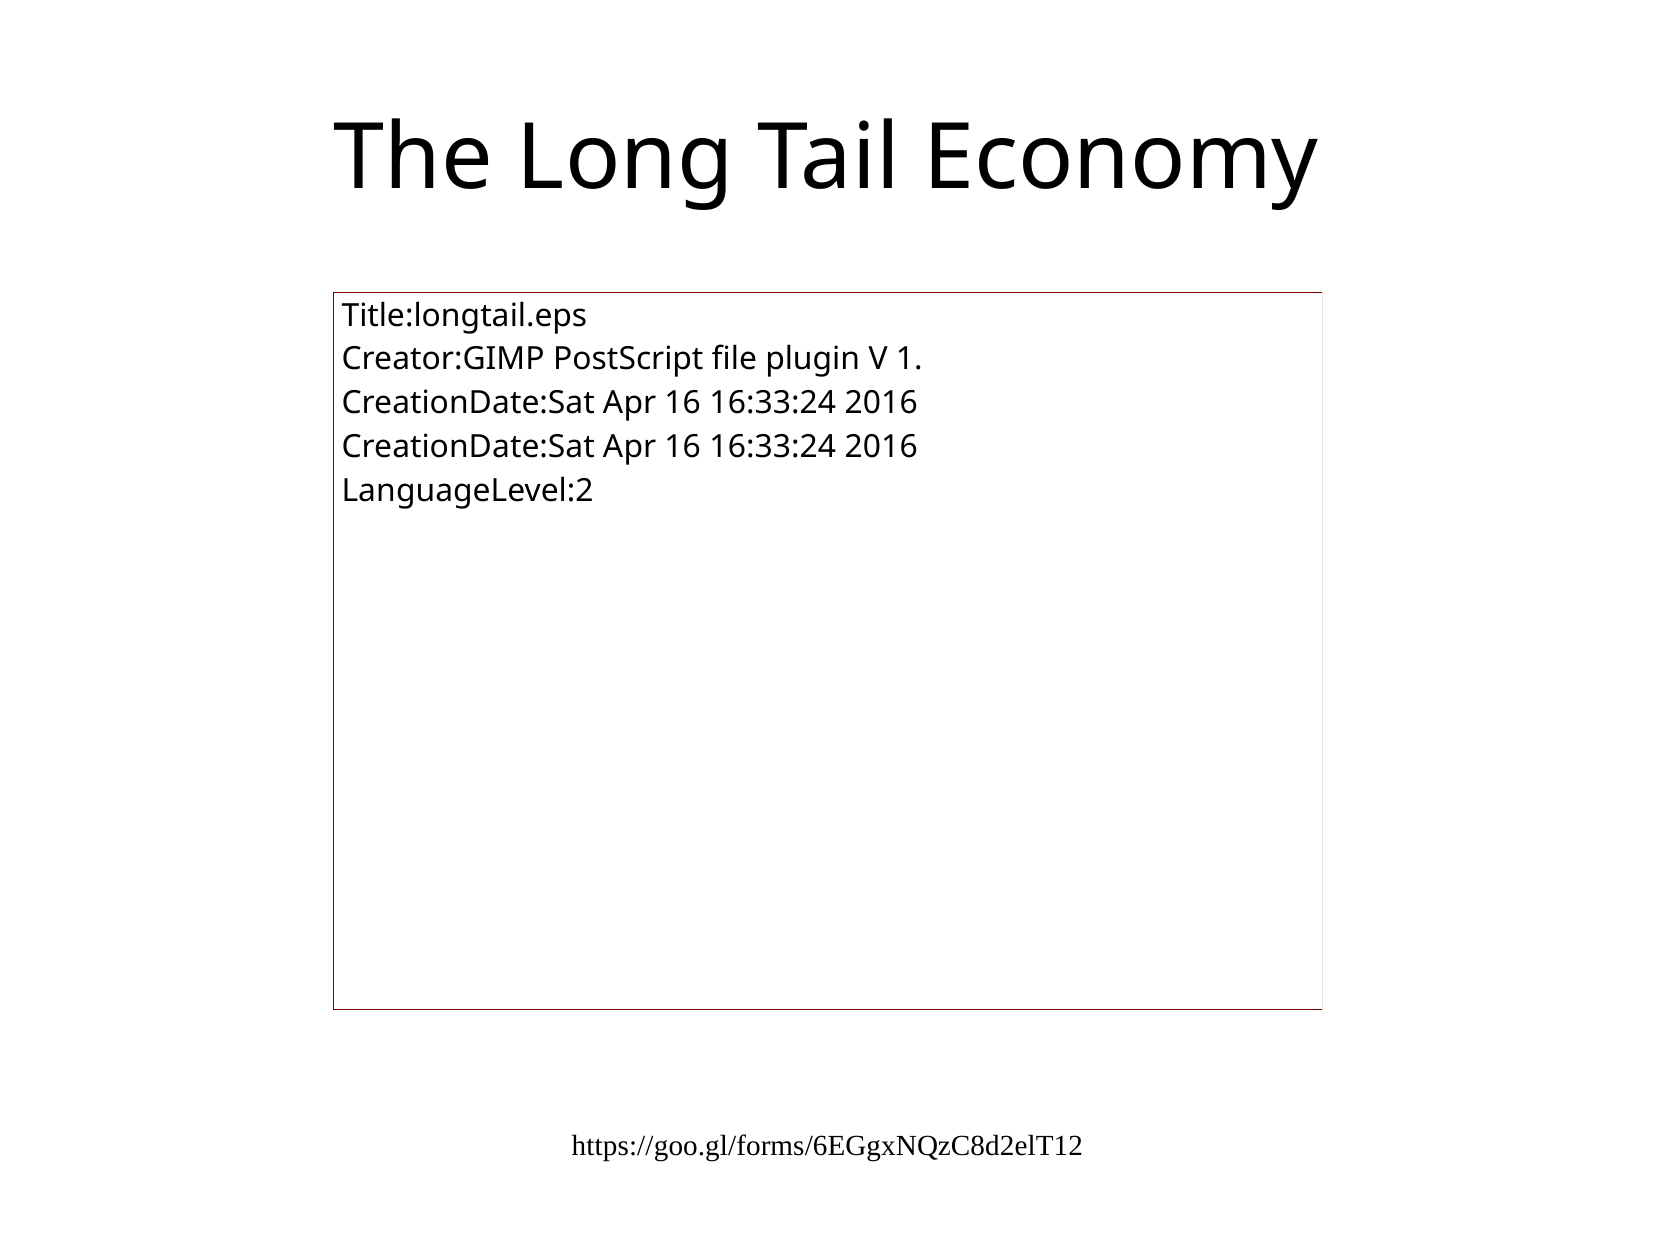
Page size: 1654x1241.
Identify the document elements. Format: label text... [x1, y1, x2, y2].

title The Long Tail Economy [82, 49, 1571, 257]
picture [331, 290, 1323, 1010]
